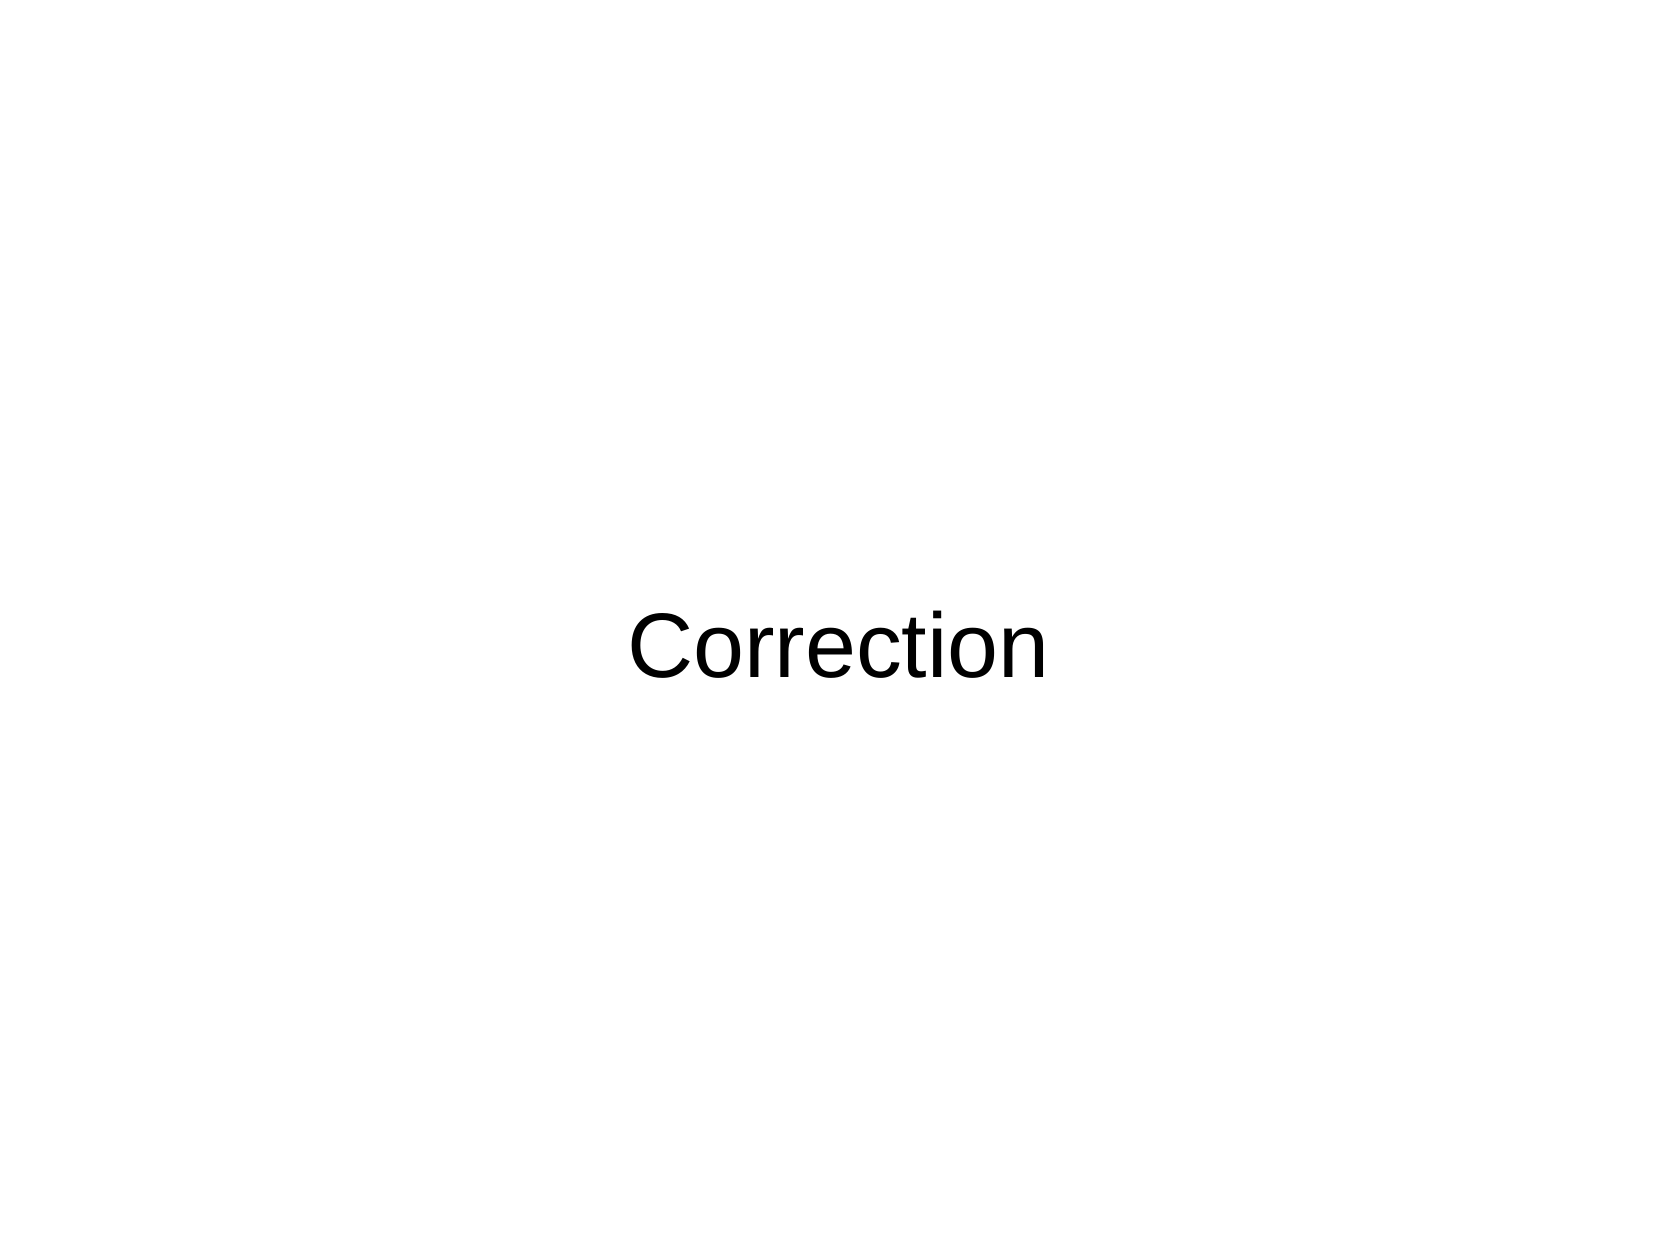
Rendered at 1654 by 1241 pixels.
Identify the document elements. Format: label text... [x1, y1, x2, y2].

title Correction [94, 537, 1583, 745]
